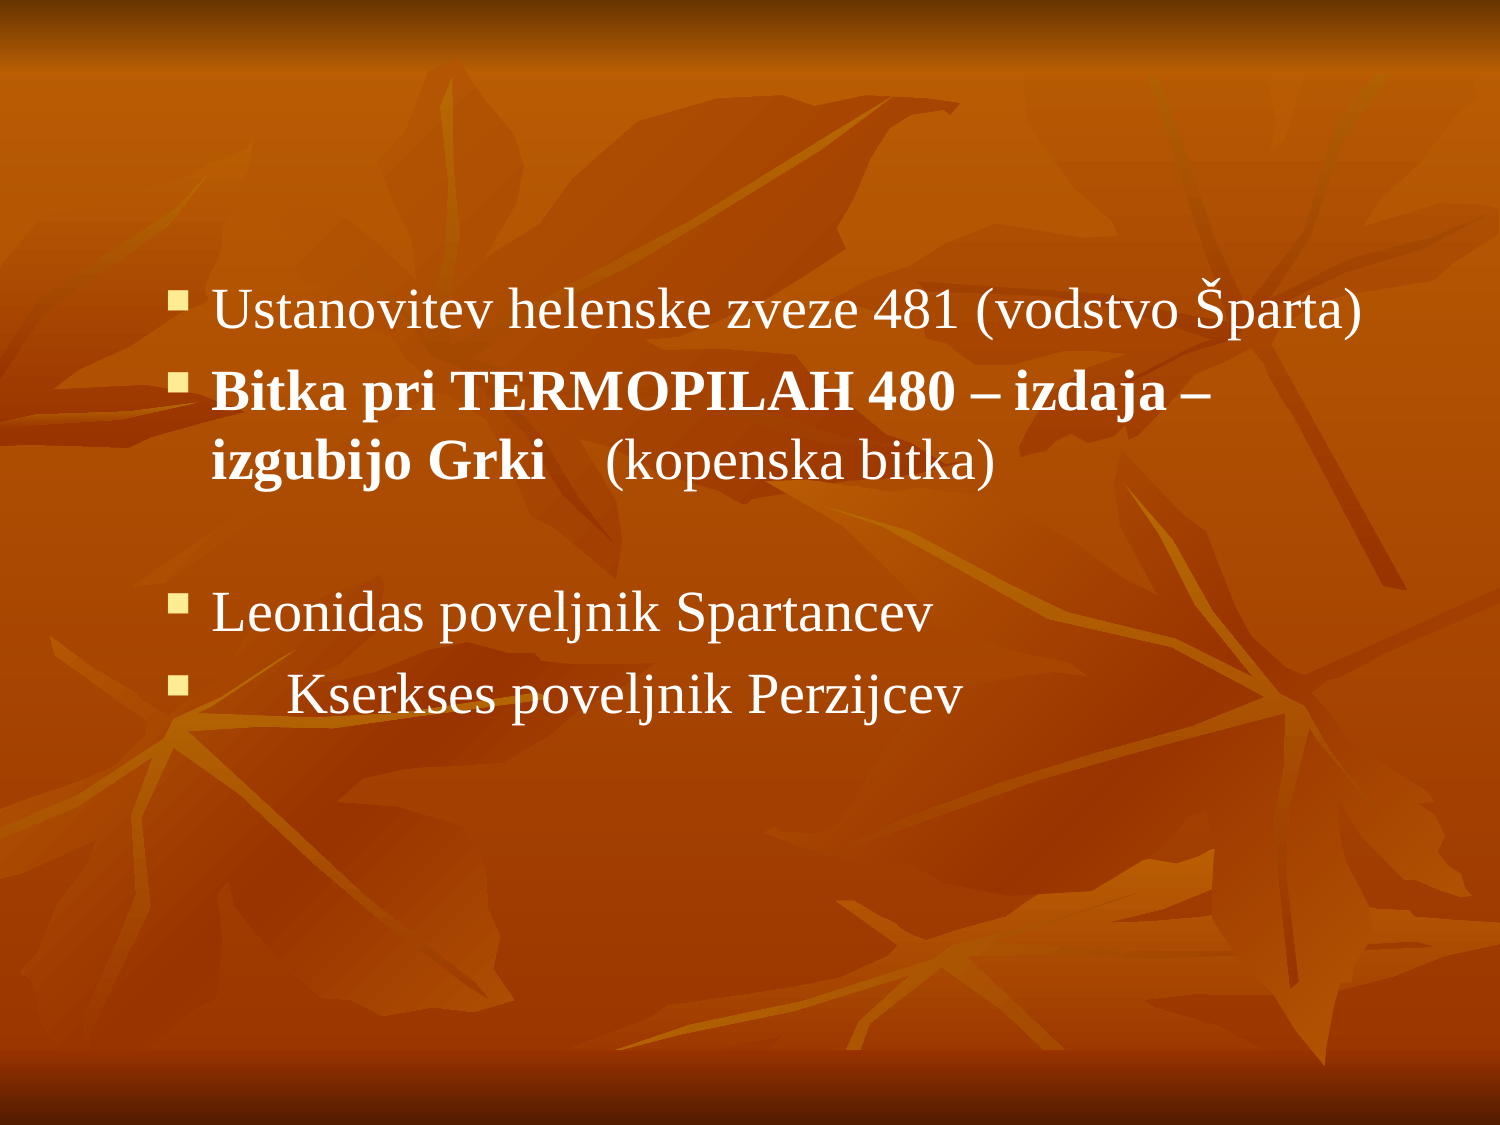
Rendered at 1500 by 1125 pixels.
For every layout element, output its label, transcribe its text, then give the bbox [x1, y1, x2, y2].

list Ustanovitev helenske zveze 481 (vodstvo Šparta) Bitka pri TERMOPILAH 480 – izdaja – izgubijo Grki (kopenska bitka) Leonidas poveljnik Spartancev Kserkses poveljnik Perzijcev [75, 262, 1425, 1006]
